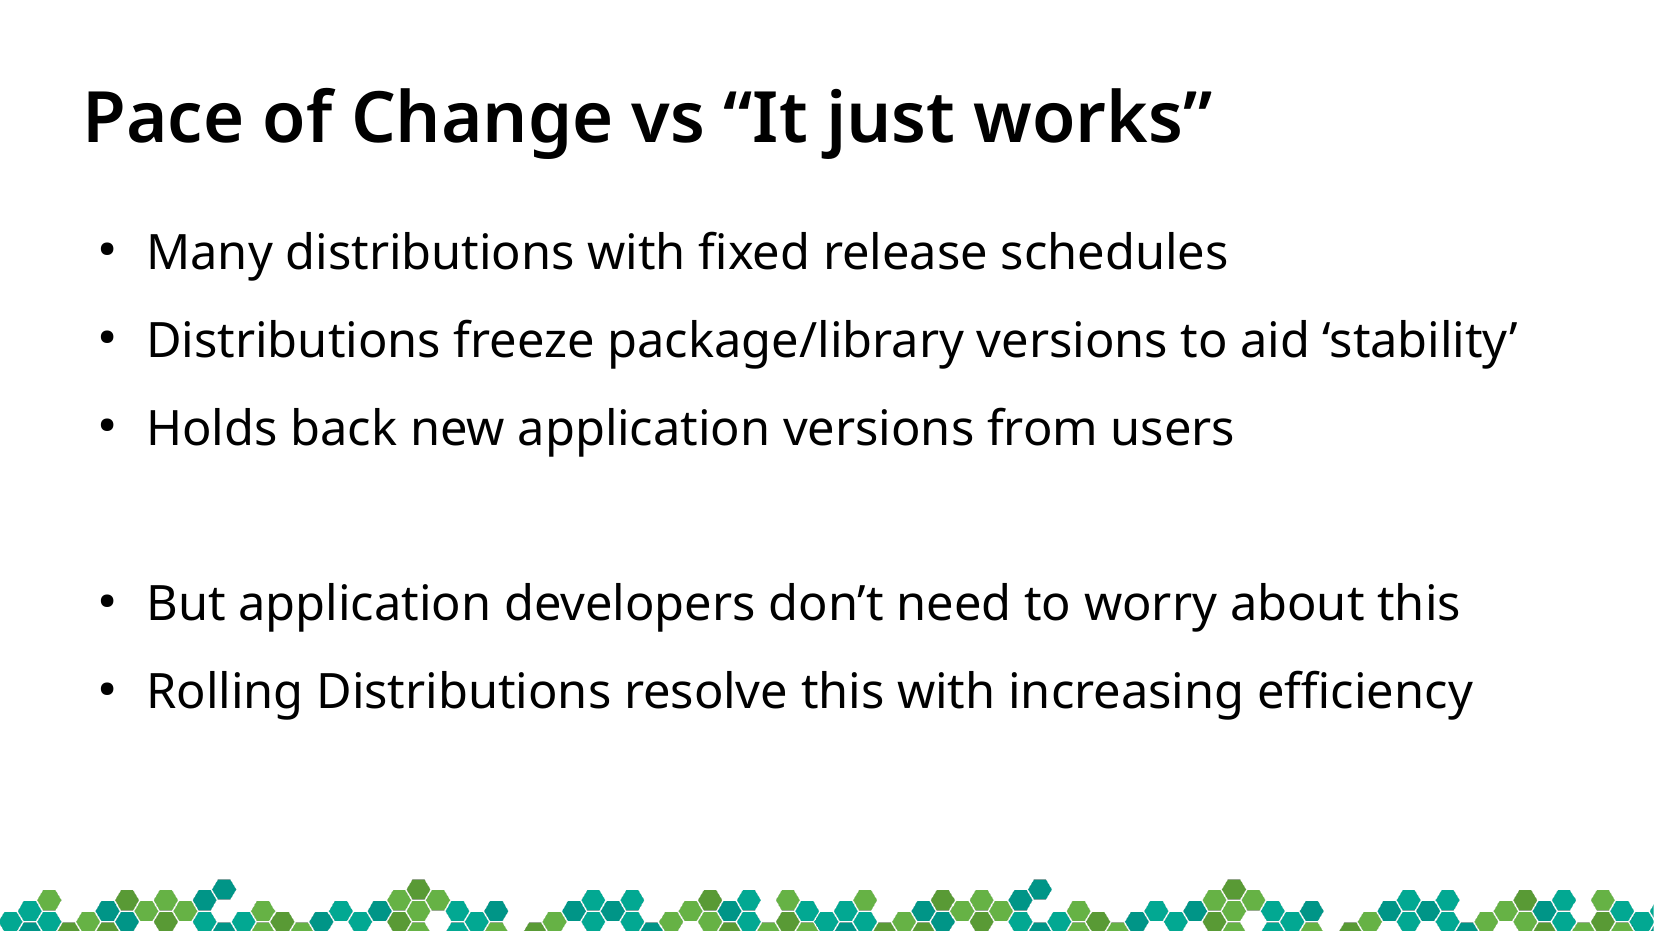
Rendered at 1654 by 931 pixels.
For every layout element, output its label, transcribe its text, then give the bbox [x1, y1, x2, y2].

list Many distributions with fixed release schedules Distributions freeze package/library versions to aid ‘stability’ Holds back new application versions from users But application developers don’t need to worry about this Rolling Distributions resolve this with increasing efficiency [82, 217, 1571, 857]
title Pace of Change vs “It just works” [82, 37, 1571, 193]
picture [0, 871, 1654, 931]
